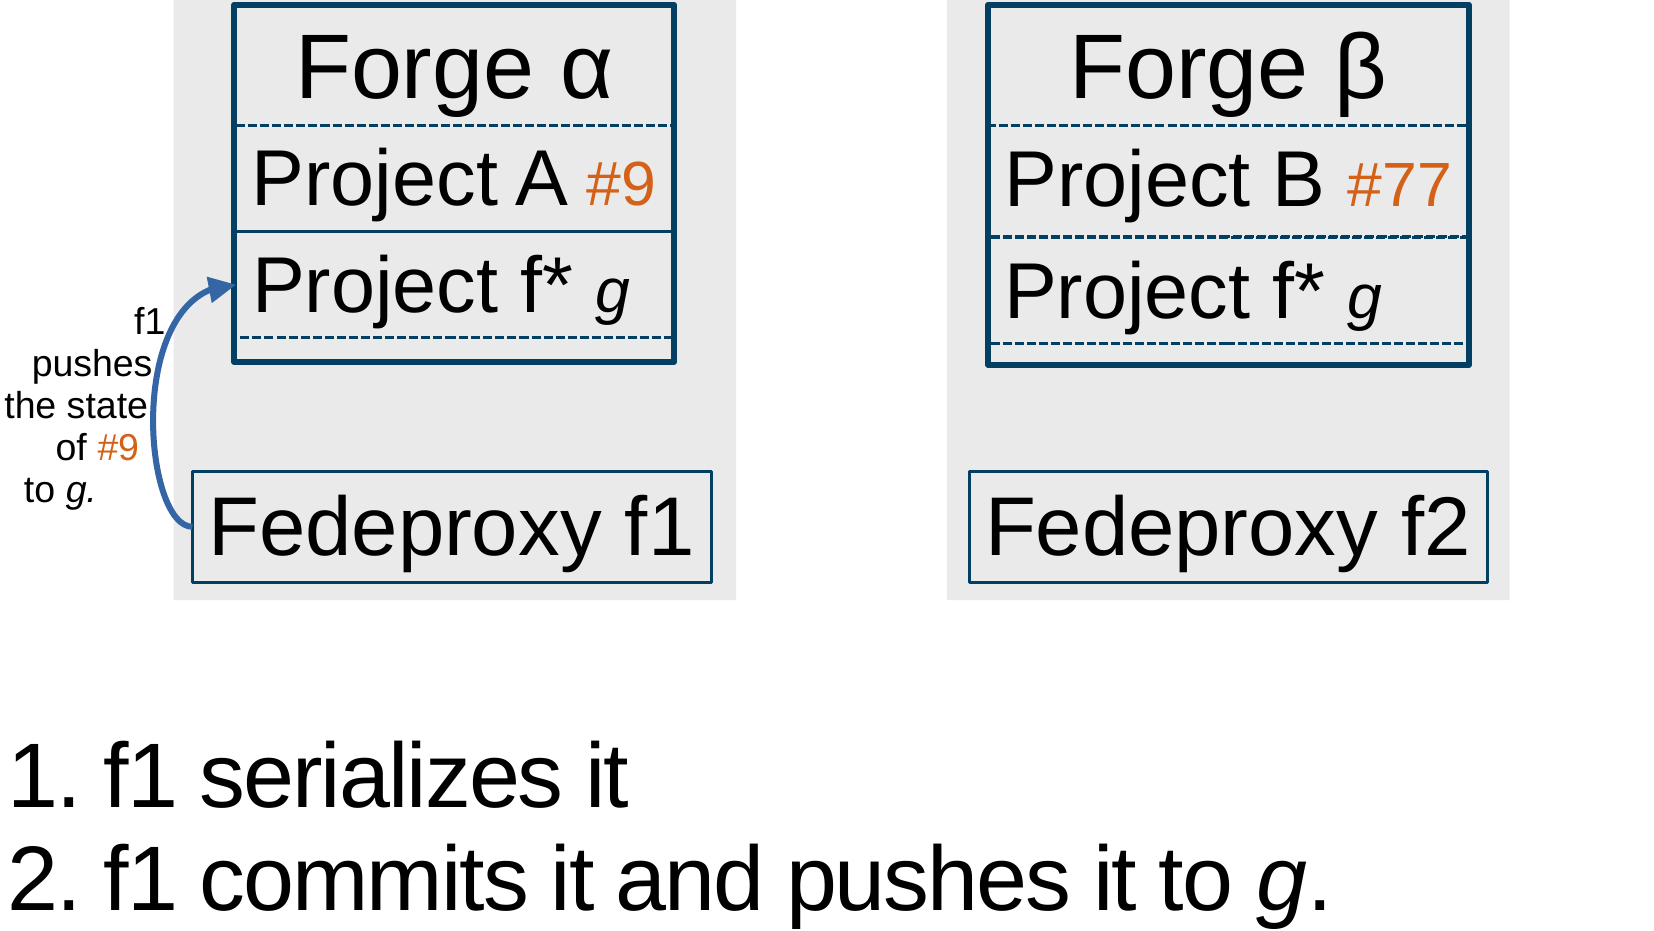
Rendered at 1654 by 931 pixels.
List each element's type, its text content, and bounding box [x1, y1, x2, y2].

text_box [173, 0, 737, 601]
text_box Fedeproxy f2 [969, 471, 1488, 583]
text_box [947, 0, 1510, 601]
title 1. f1 serializes it 2. f1 commits it and pushes it to g. [7, 724, 1651, 930]
text_box Forge β [987, 4, 1469, 125]
text_box Project f* g [235, 231, 673, 338]
text_box Project A #9 [235, 125, 673, 231]
text_box Forge α [234, 4, 675, 362]
text_box Project B #77 [988, 125, 1469, 237]
text_box Project f* g [987, 237, 1469, 344]
text_box Forge β [987, 344, 1469, 365]
text_box Fedeproxy f1 [192, 471, 712, 583]
